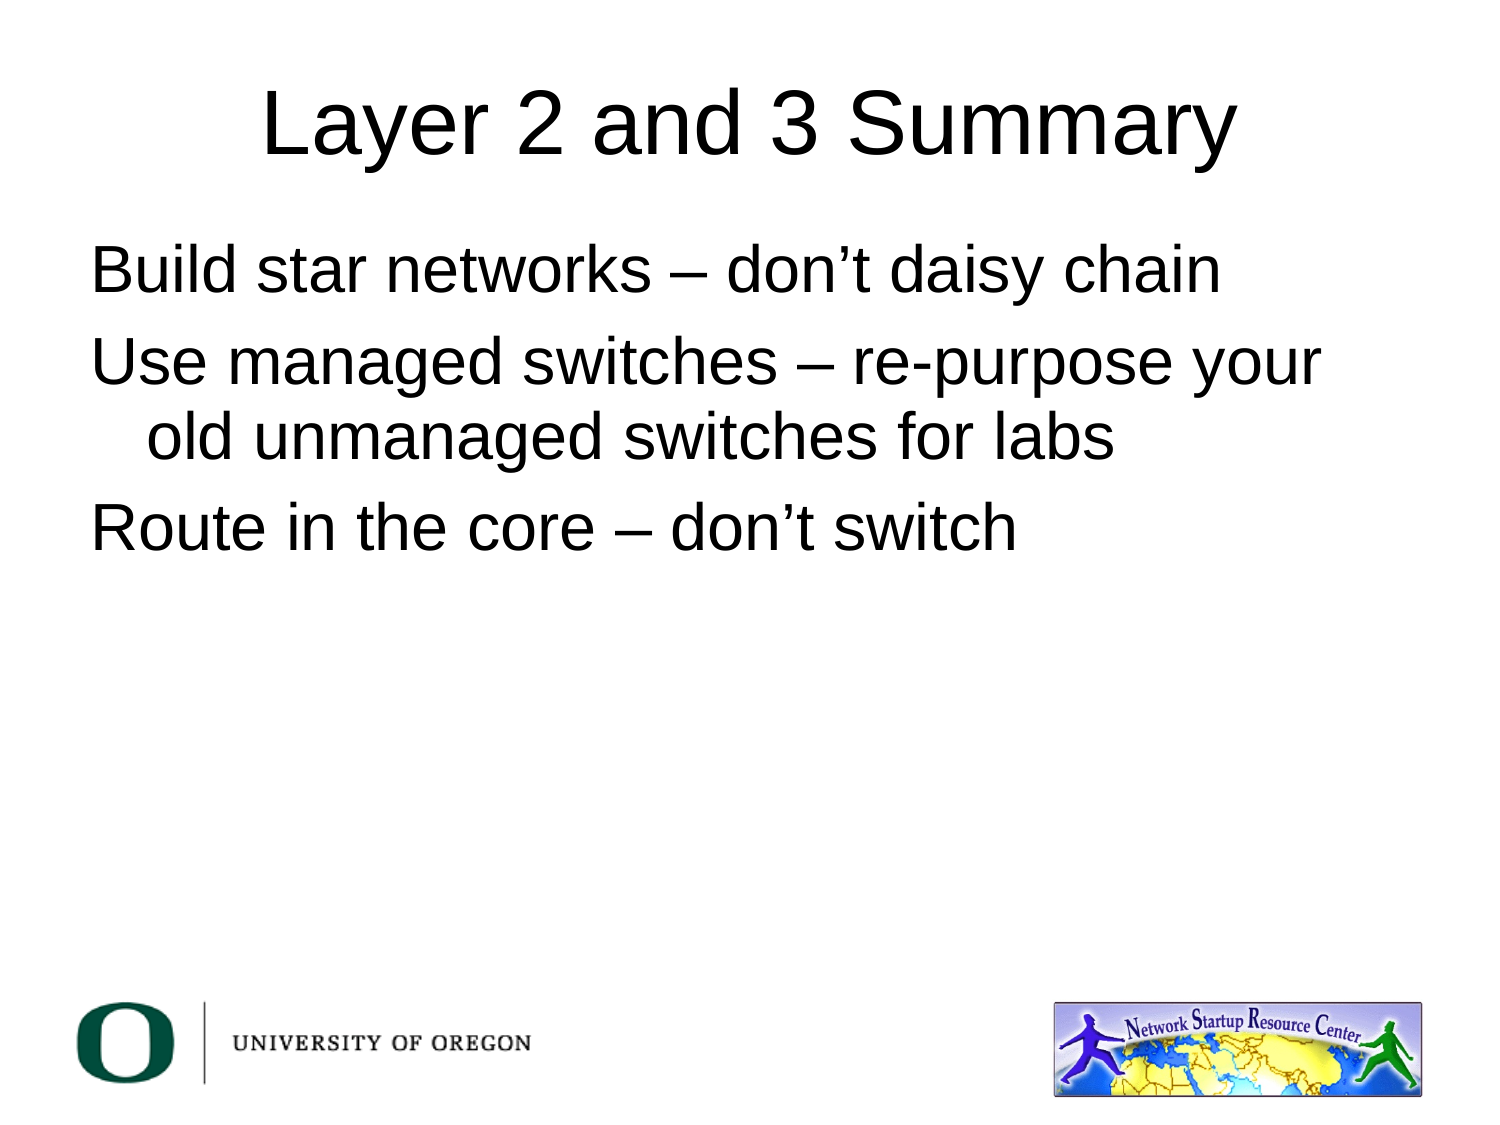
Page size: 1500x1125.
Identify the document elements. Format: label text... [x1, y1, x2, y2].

list Build star networks – don’t daisy chain Use managed switches – re-purpose your old unmanaged switches for labs Route in the core – don’t switch [75, 224, 1426, 963]
picture [62, 998, 546, 1088]
picture [1050, 999, 1426, 1100]
title Layer 2 and 3 Summary [75, 45, 1426, 201]
